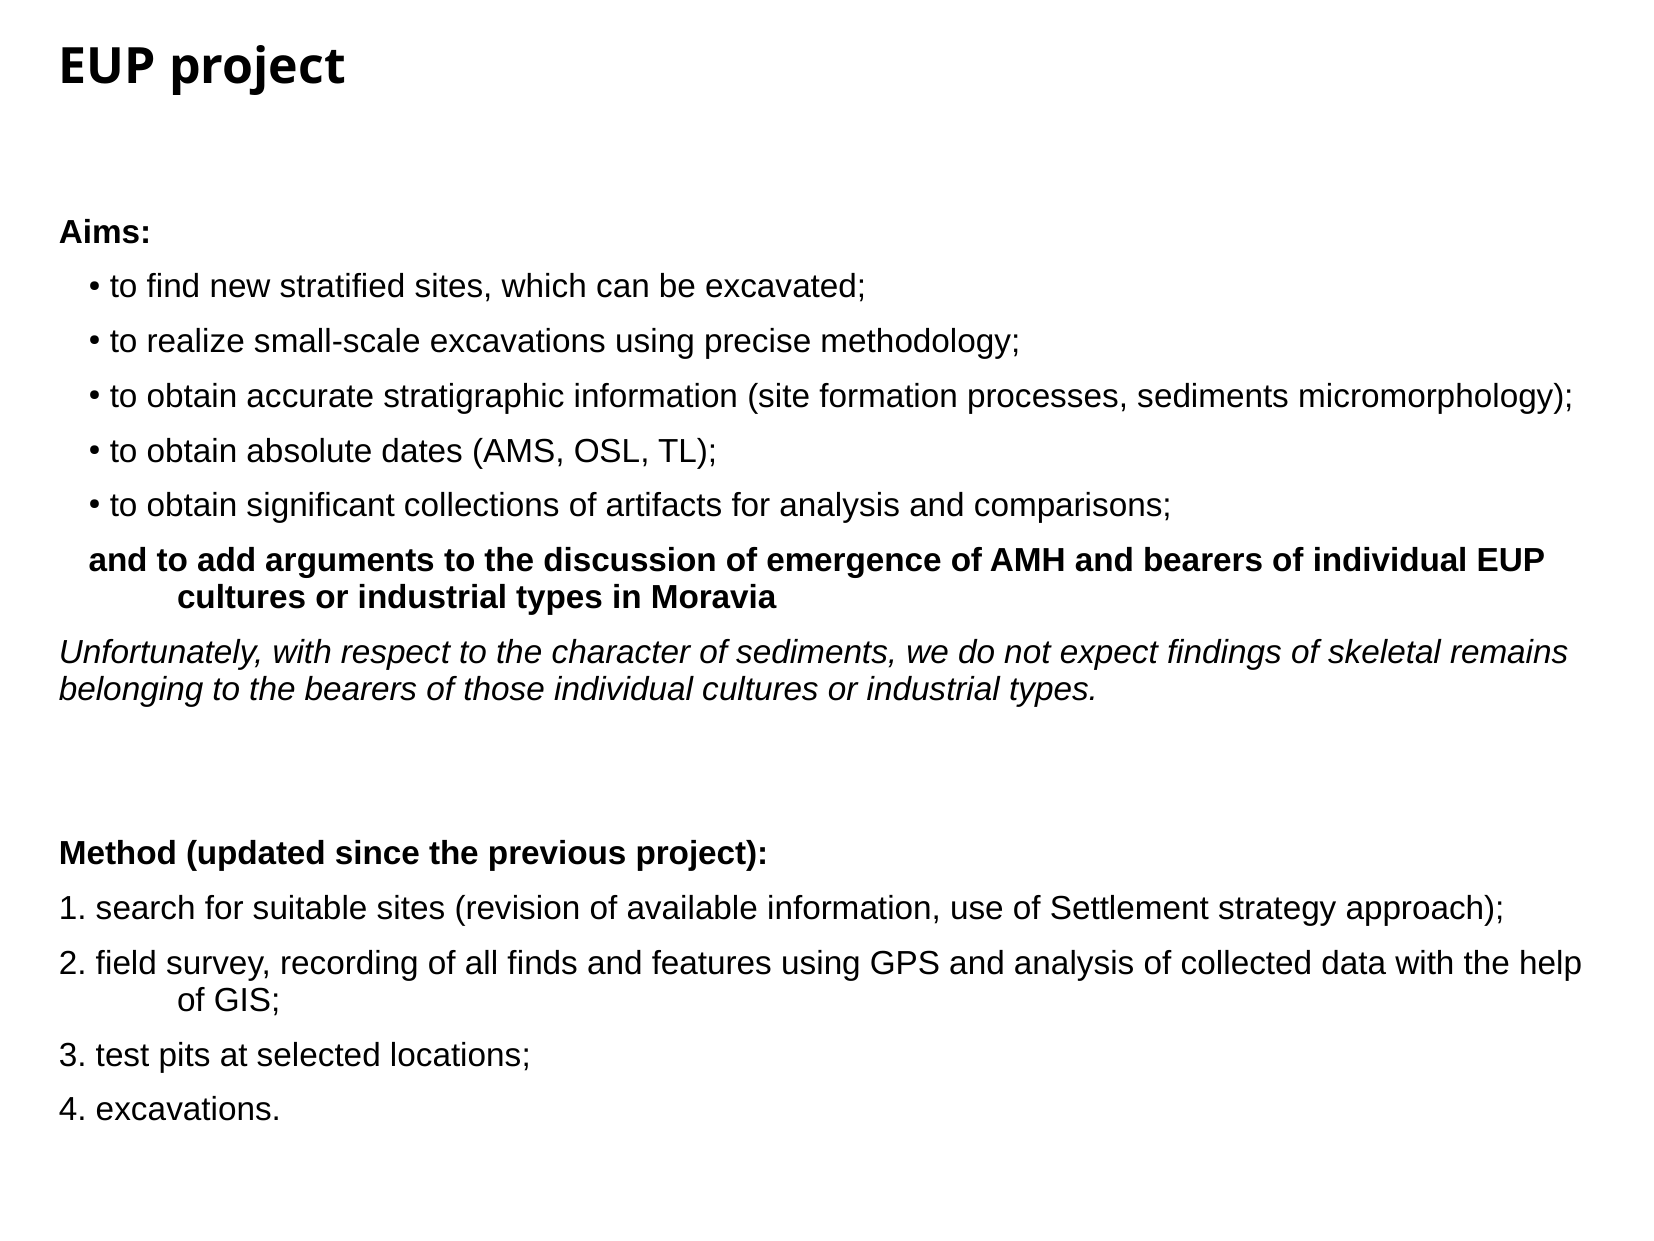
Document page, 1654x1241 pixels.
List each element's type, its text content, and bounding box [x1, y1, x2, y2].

title EUP project [59, 29, 1548, 101]
subtitle Aims: to find new stratified sites, which can be excavated; to realize small-scale excavations using precise methodology; to obtain accurate stratigraphic information (site formation processes, sediments micromorphology); to obtain absolute dates (AMS, OSL, TL); to obtain significant collections of artifacts for analysis and comparisons; and to add arguments to the discussion of emergence of AMH and bearers of individual EUP cultures or industrial types in Moravia Unfortunately, with respect to the character of sediments, we do not expect findings of skeletal remains belonging to the bearers of those individual cultures or industrial types. Method (updated since the previous project): 1. search for suitable sites (revision of available information, use of Settlement strategy approach); 2. field survey, recording of all finds and features using GPS and analysis of collected data with the help of GIS; 3. test pits at selected locations; 4. excavations. [59, 210, 1595, 1189]
